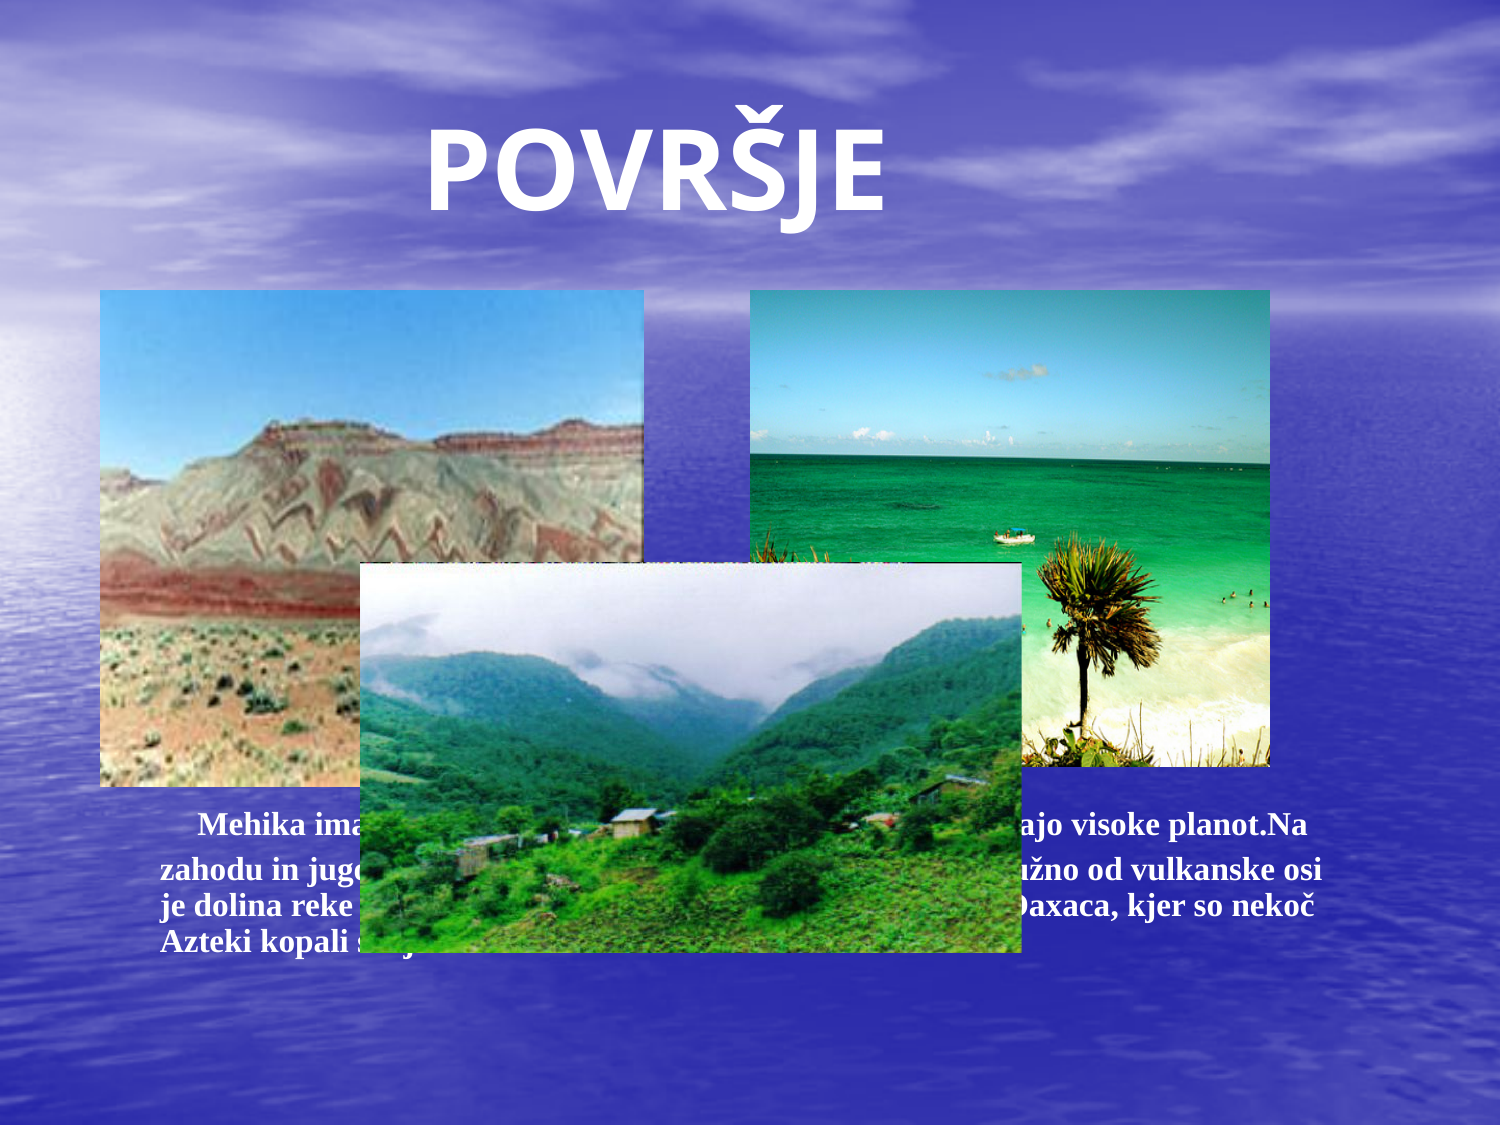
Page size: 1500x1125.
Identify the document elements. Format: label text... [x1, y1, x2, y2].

text_box POVRŠJE [277, 90, 1034, 244]
picture [0, 0, 1500, 1125]
list Mehika ima raznoliko pokrajino. Mehiško višavje sestavljajo visoke planot.Na zahodu in jugozahodu se raztezajo široke obrežne ravnice. Južno od vulkanske osi je dolina reke Balsas, ki ločuje Osrednjo planoto in planote Oaxaca, kjer so nekoč Azteki kopali svoje zlato. [88, 763, 1353, 1012]
